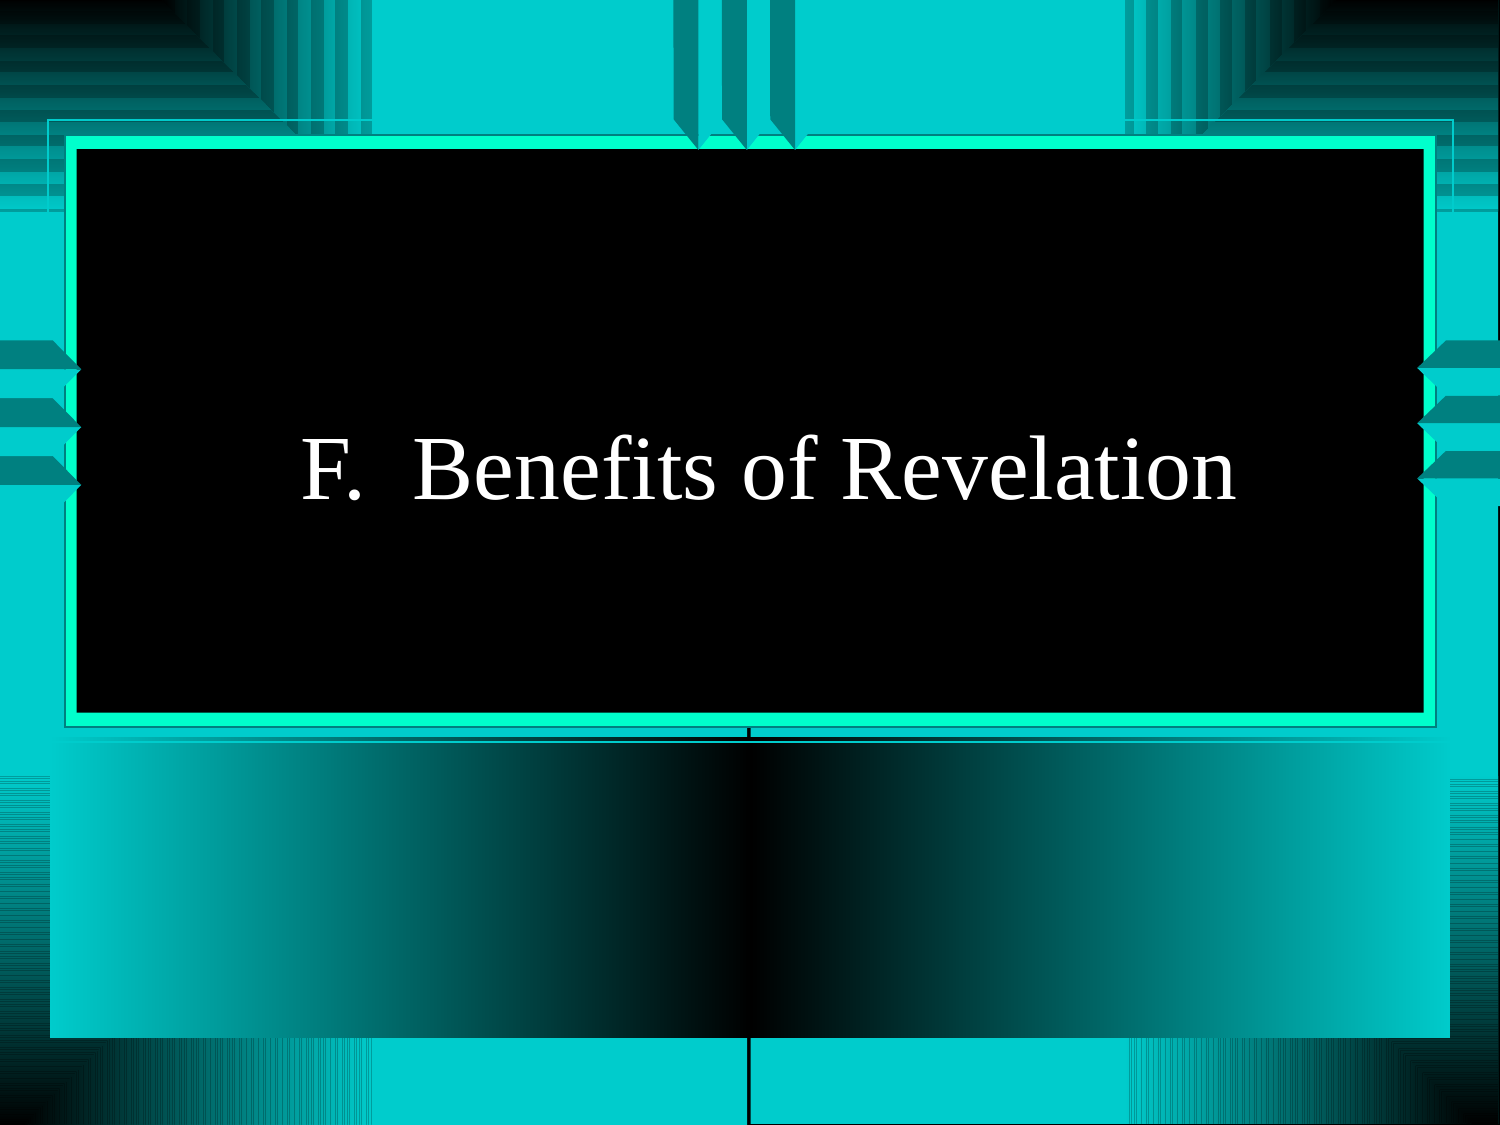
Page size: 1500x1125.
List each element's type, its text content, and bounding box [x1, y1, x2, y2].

title F. Benefits of Revelation [118, 374, 1422, 563]
